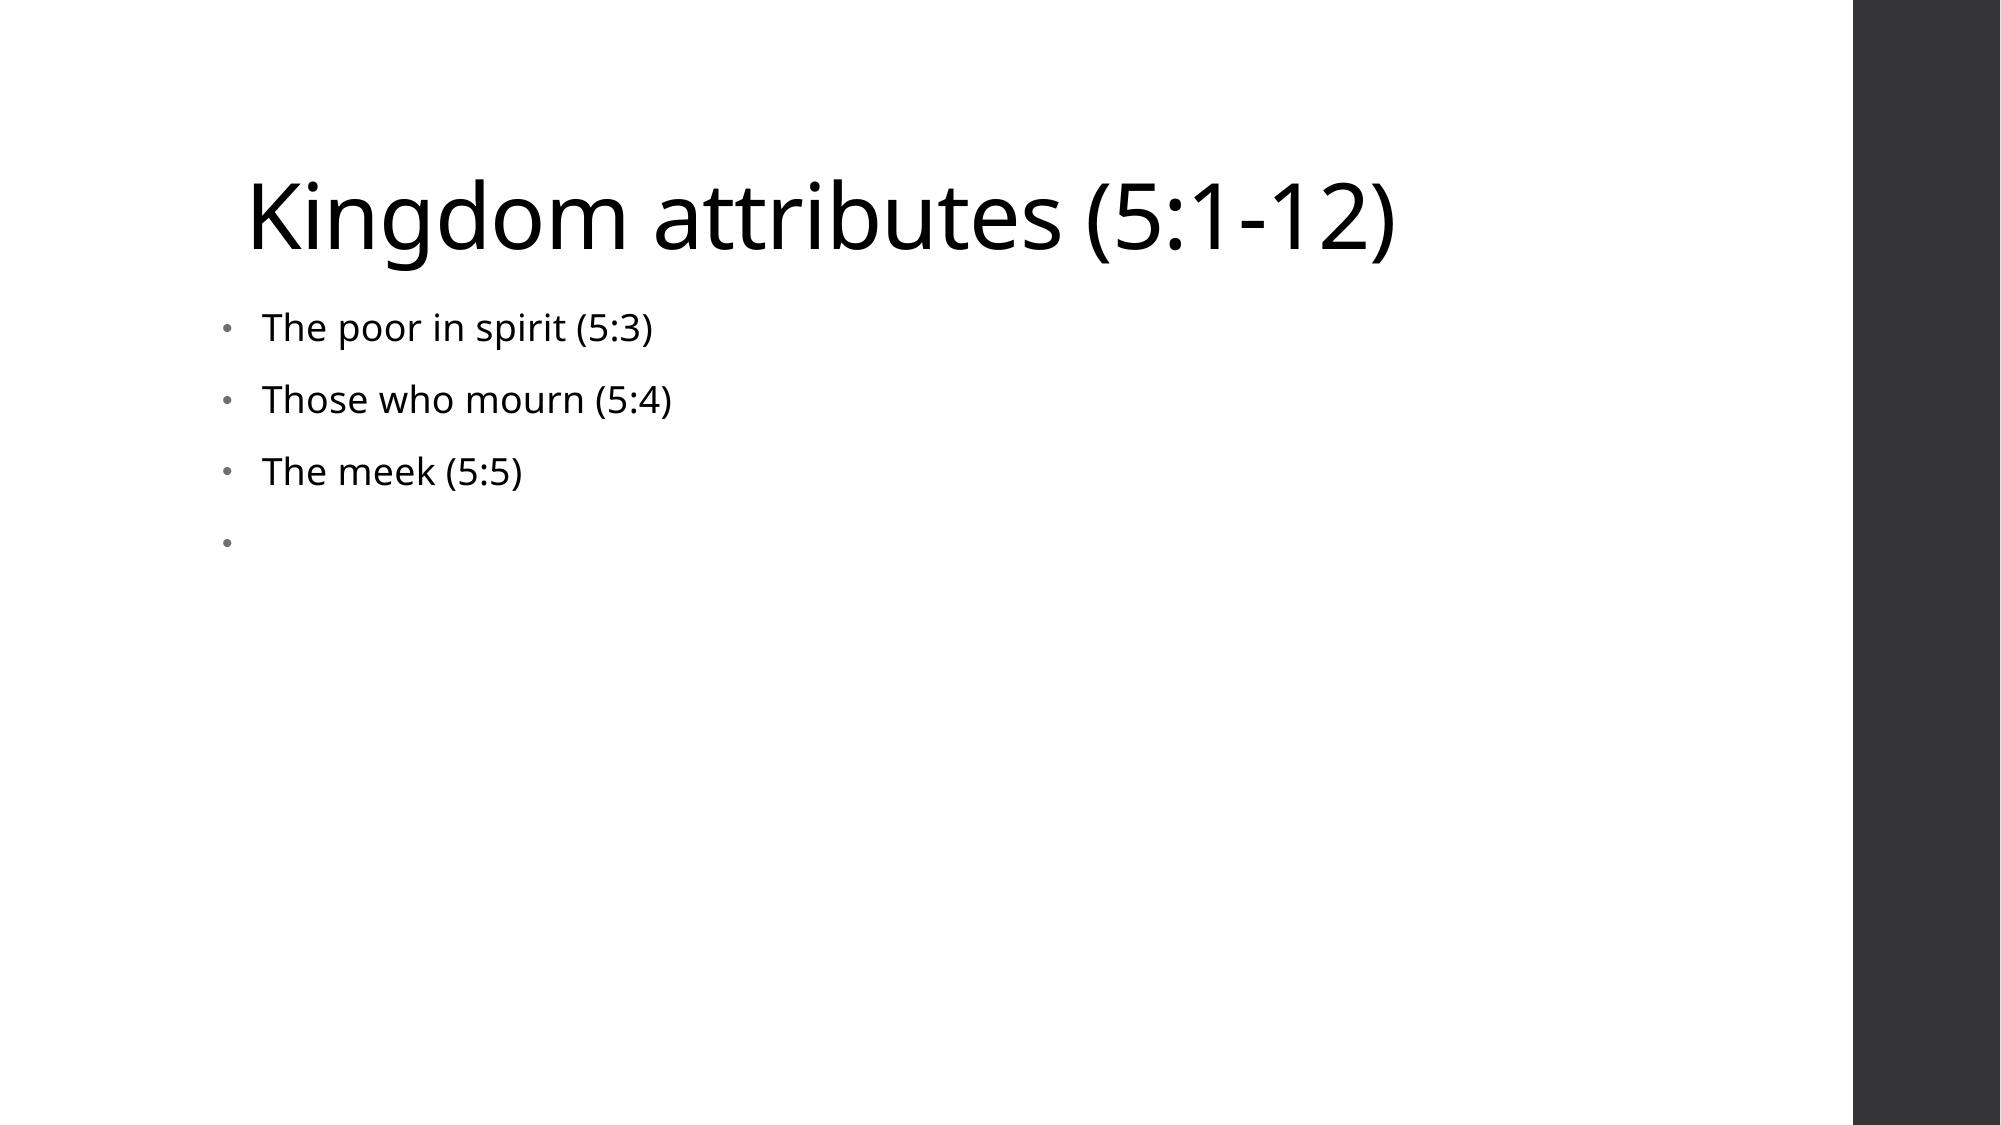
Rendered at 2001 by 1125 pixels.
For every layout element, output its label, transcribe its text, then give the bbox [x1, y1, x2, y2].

list The poor in spirit (5:3) Those who mourn (5:4) The meek (5:5) [206, 299, 1617, 1014]
title Kingdom attributes (5:1-12) [206, 60, 1797, 278]
